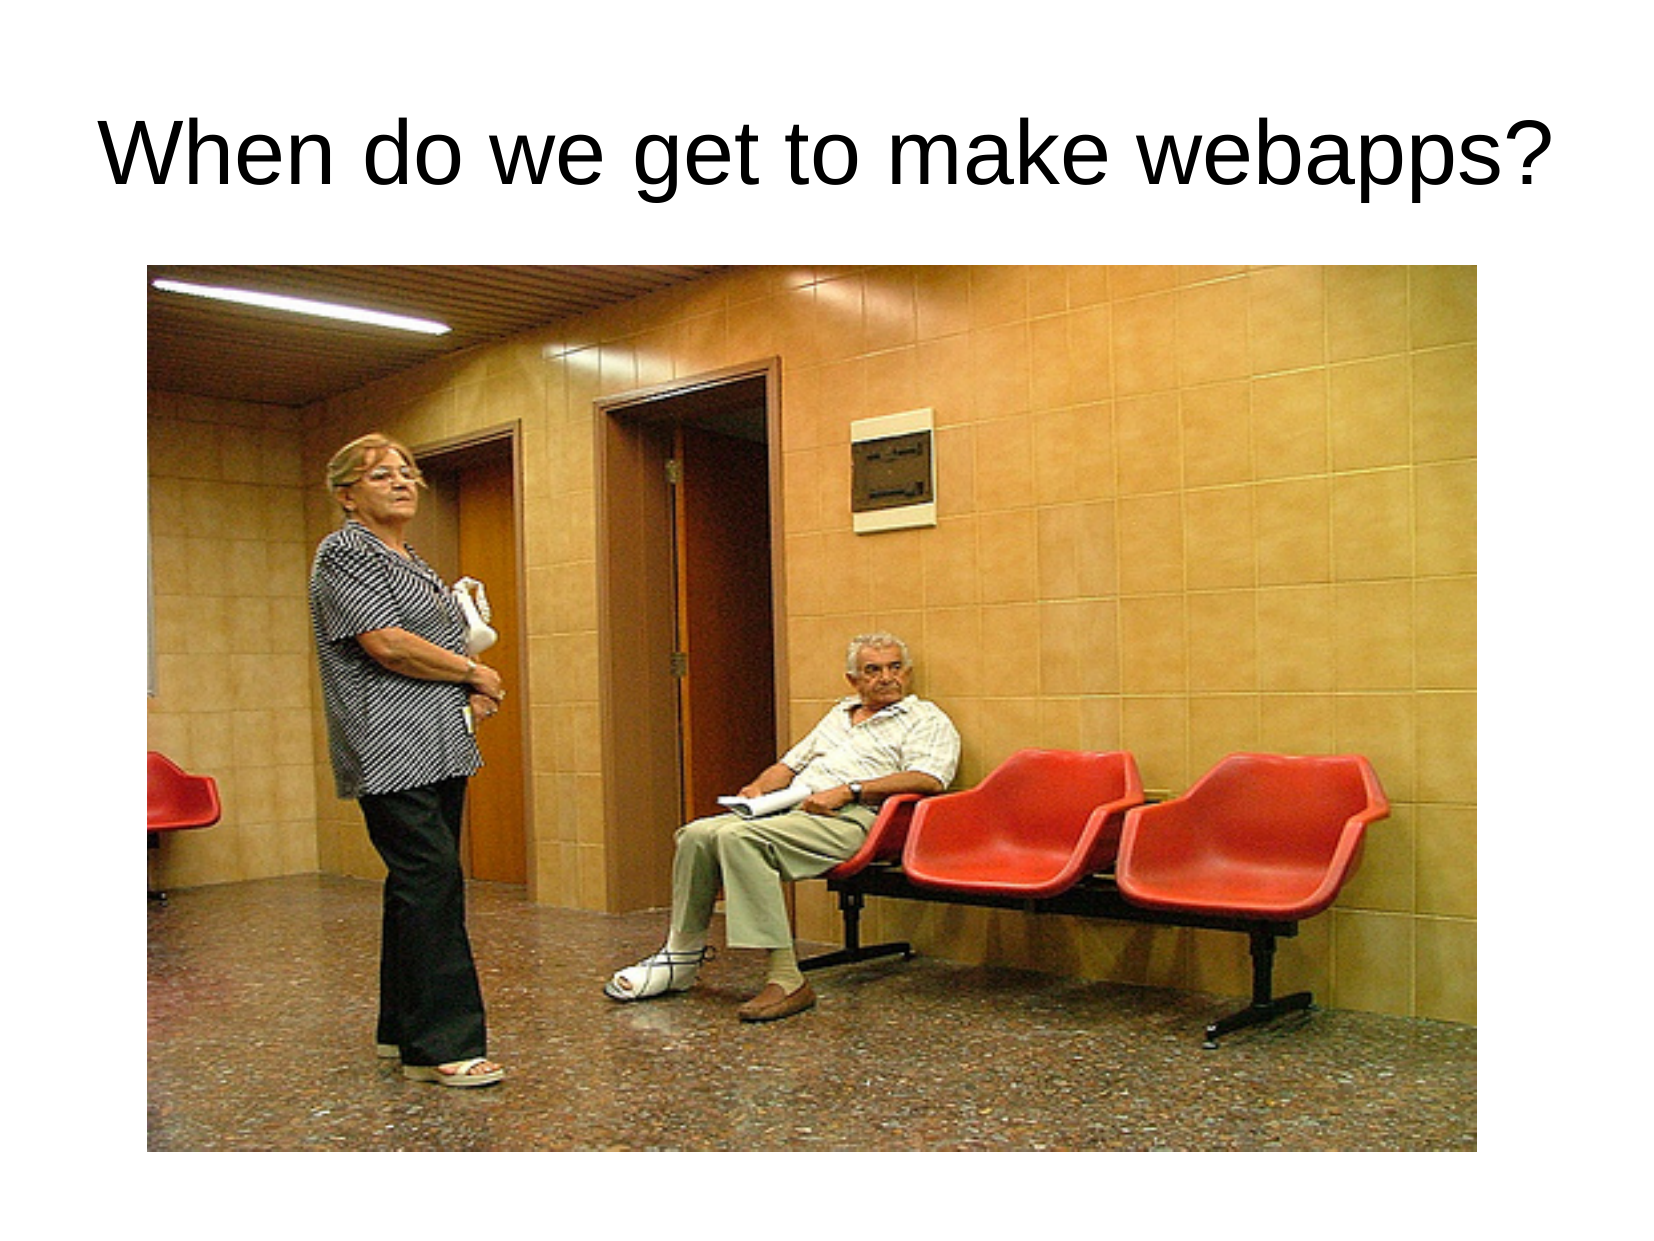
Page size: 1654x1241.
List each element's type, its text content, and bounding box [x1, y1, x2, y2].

picture [147, 265, 1477, 1152]
title When do we get to make webapps? [82, 56, 1571, 250]
